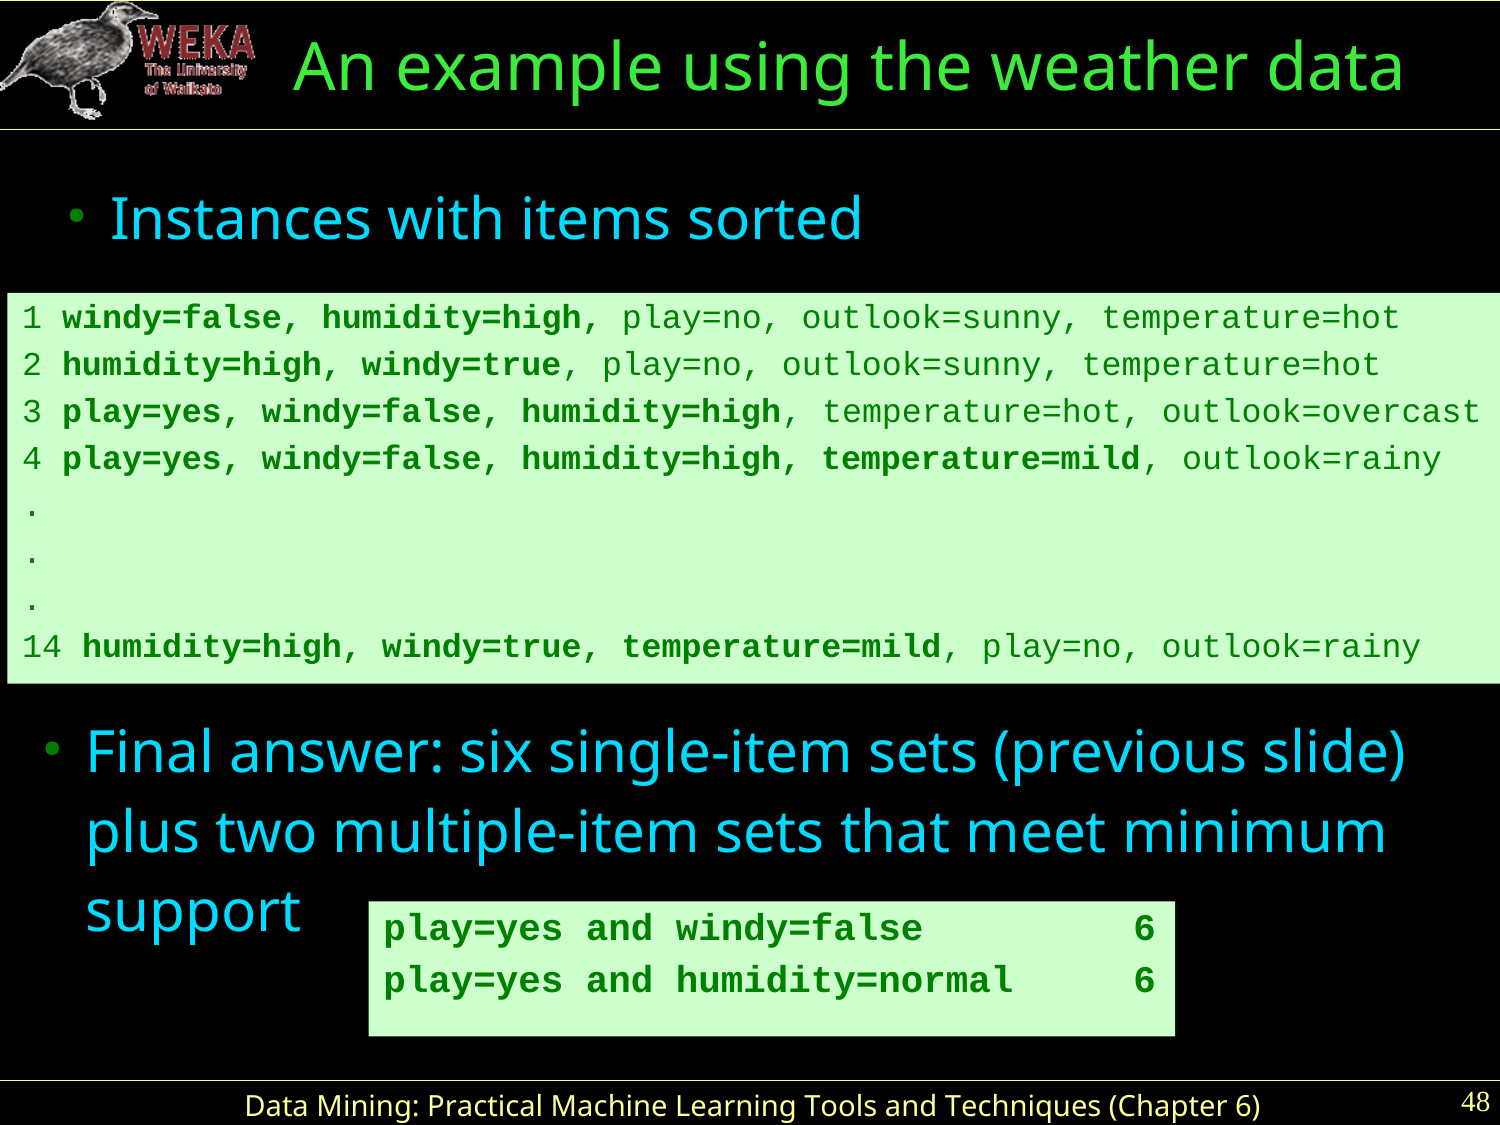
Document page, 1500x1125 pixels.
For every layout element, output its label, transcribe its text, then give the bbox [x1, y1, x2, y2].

title An example using the weather data [293, 0, 1480, 159]
list Instances with items sorted [67, 177, 1418, 274]
text_box 1 windy=false, humidity=high, play=no, outlook=sunny, temperature=hot 2 humidity=high, windy=true, play=no, outlook=sunny, temperature=hot 3 play=yes, windy=false, humidity=high, temperature=hot, outlook=overcast 4 play=yes, windy=false, humidity=high, temperature=mild, outlook=rainy . . . 14 humidity=high, windy=true, temperature=mild, play=no, outlook=rainy [7, 292, 1500, 684]
text_box play=yes and windy=false 6 play=yes and humidity=normal 6 [368, 901, 1176, 1037]
list Final answer: six single-item sets (previous slide) plus two multiple-item sets that meet minimum support [43, 710, 1480, 842]
picture [0, 1, 266, 129]
